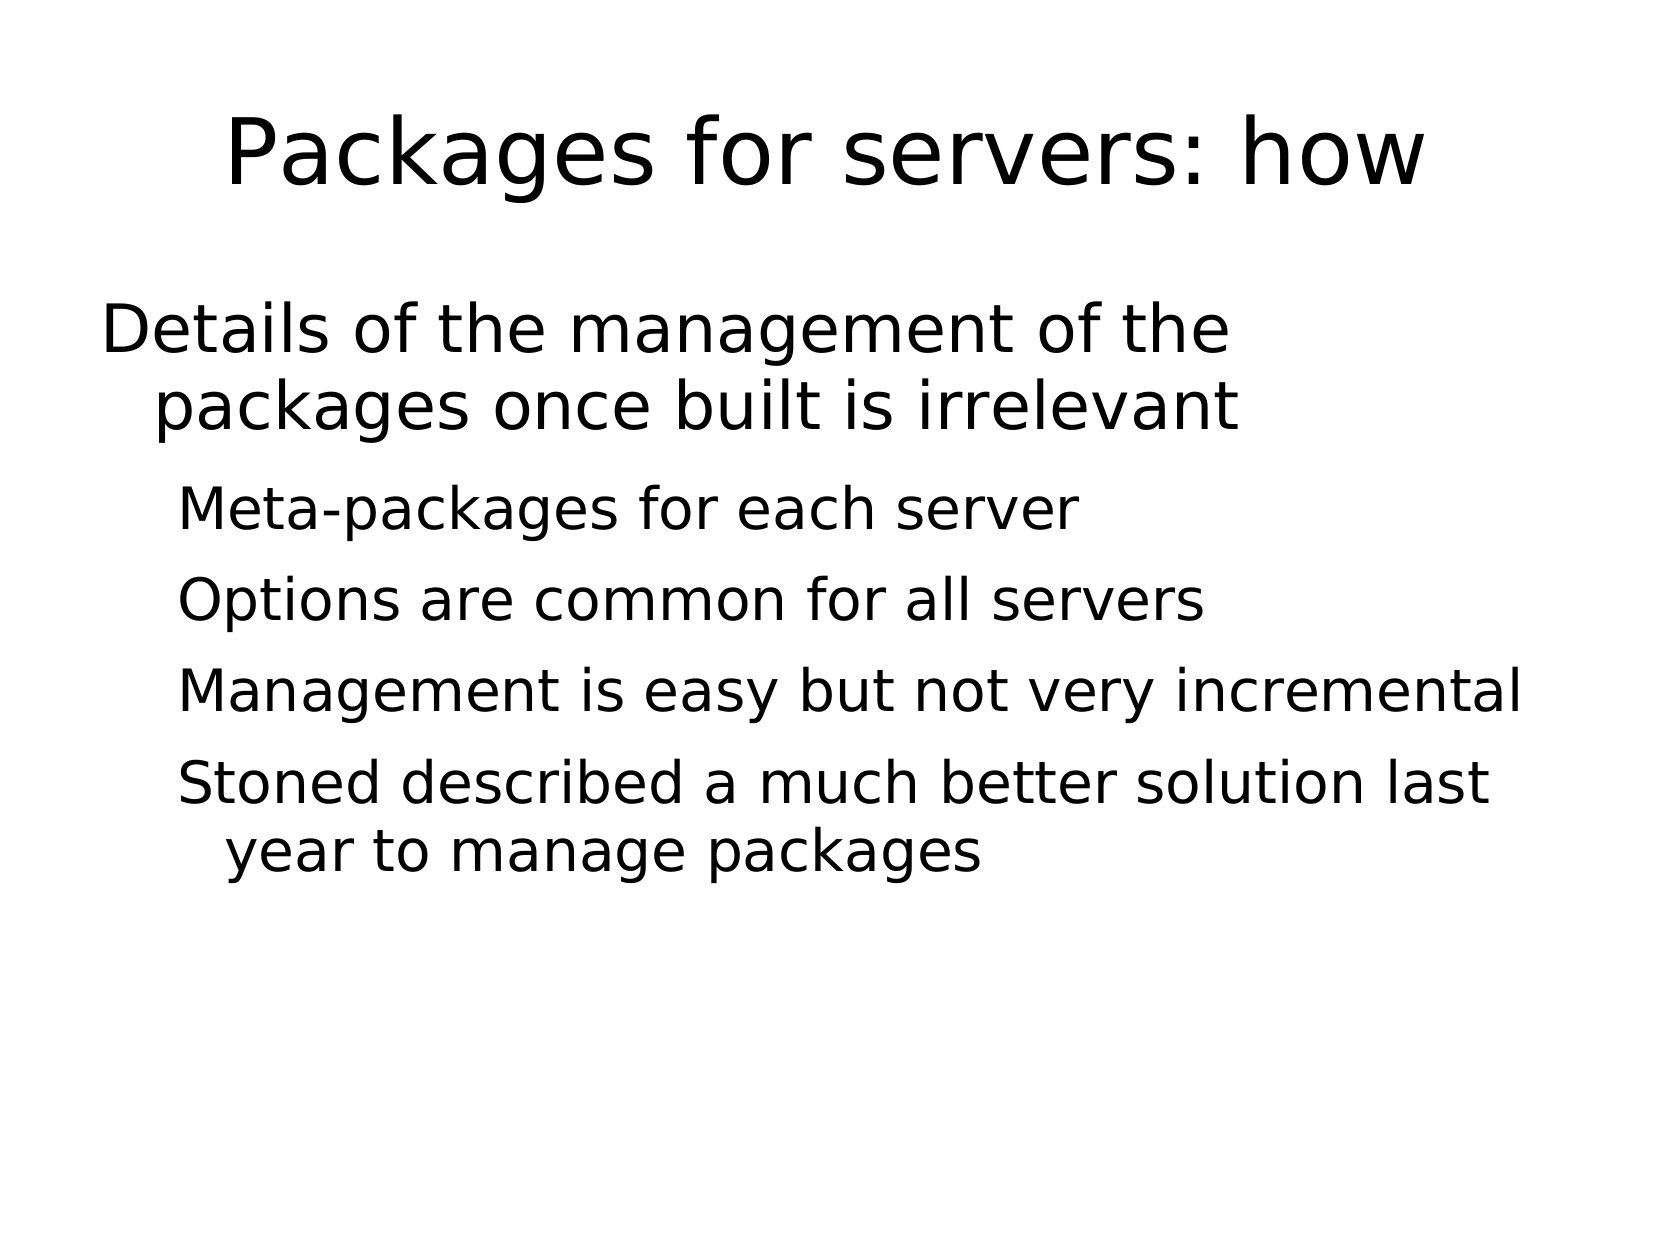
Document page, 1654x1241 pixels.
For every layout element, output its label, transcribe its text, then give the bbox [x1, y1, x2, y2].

list Details of the management of the packages once built is irrelevant Meta-packages for each server Options are common for all servers Management is easy but not very incremental Stoned described a much better solution last year to manage packages [82, 290, 1571, 1109]
title Packages for servers: how [82, 49, 1571, 257]
